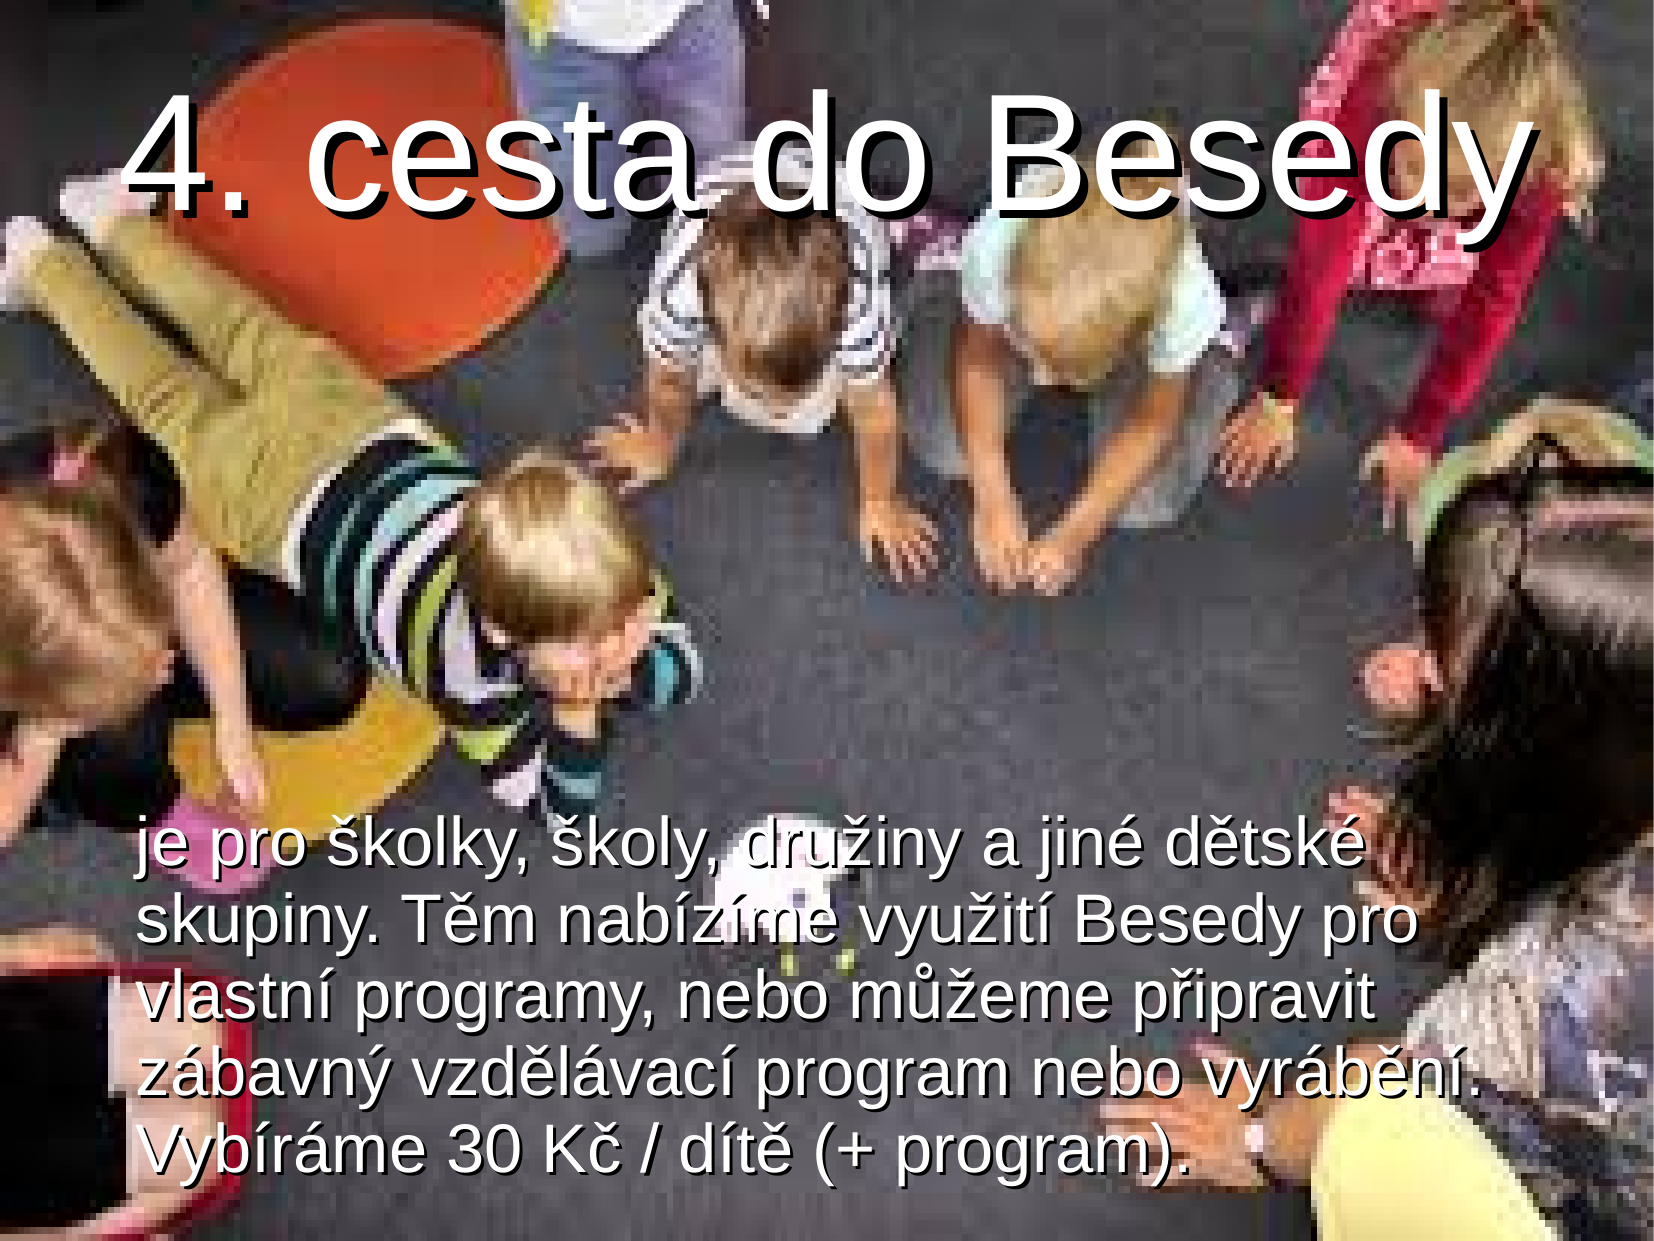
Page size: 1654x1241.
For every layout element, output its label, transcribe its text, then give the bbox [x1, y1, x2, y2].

picture [0, 0, 1654, 1241]
list je pro školky, školy, družiny a jiné dětské skupiny. Těm nabízíme využití Besedy pro vlastní programy, nebo můžeme připravit zábavný vzdělávací program nebo vyrábění. Vybíráme 30 Kč / dítě (+ program). [82, 803, 1571, 1193]
title 4. cesta do Besedy [82, 49, 1571, 257]
